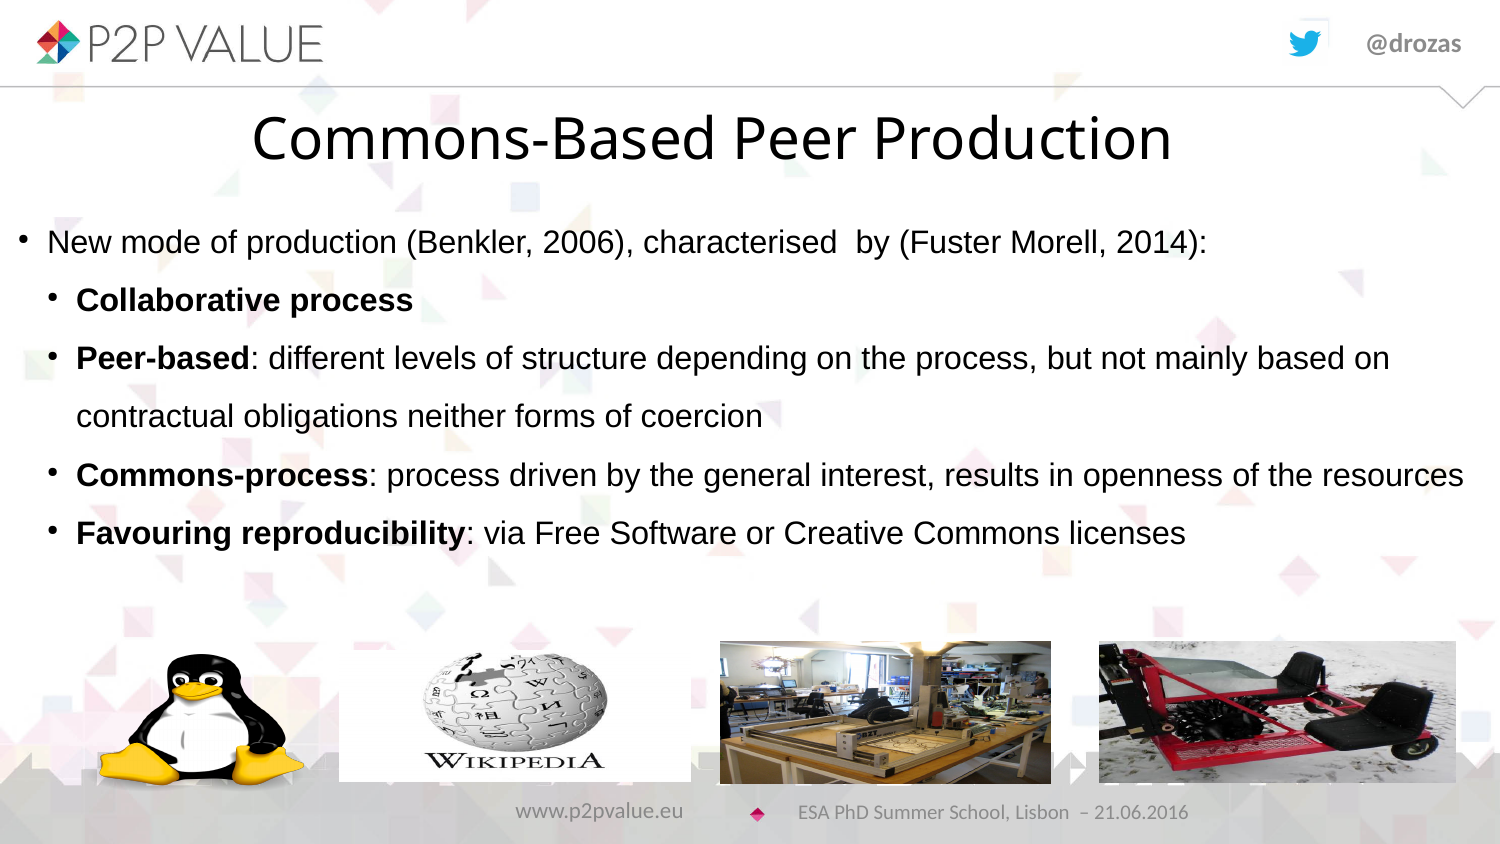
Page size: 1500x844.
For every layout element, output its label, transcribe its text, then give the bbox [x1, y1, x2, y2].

title Commons-Based Peer Production [60, 92, 1366, 181]
text_box @drozas [1305, 11, 1481, 72]
text_box ESA PhD Summer School, Lisbon – 21.06.2016 [784, 788, 1477, 834]
subtitle New mode of production (Benkler, 2006), characterised by (Fuster Morell, 2014): Collaborative process Peer-based: different levels of structure depending on the process, but not mainly based on contractual obligations neither forms of coercion Commons-process: process driven by the general interest, results in openness of the resources Favouring reproducibility: via Free Software or Creative Commons licenses [4, 195, 1486, 616]
picture [0, 0, 1500, 844]
text_box www.p2pvalue.eu [509, 789, 728, 829]
